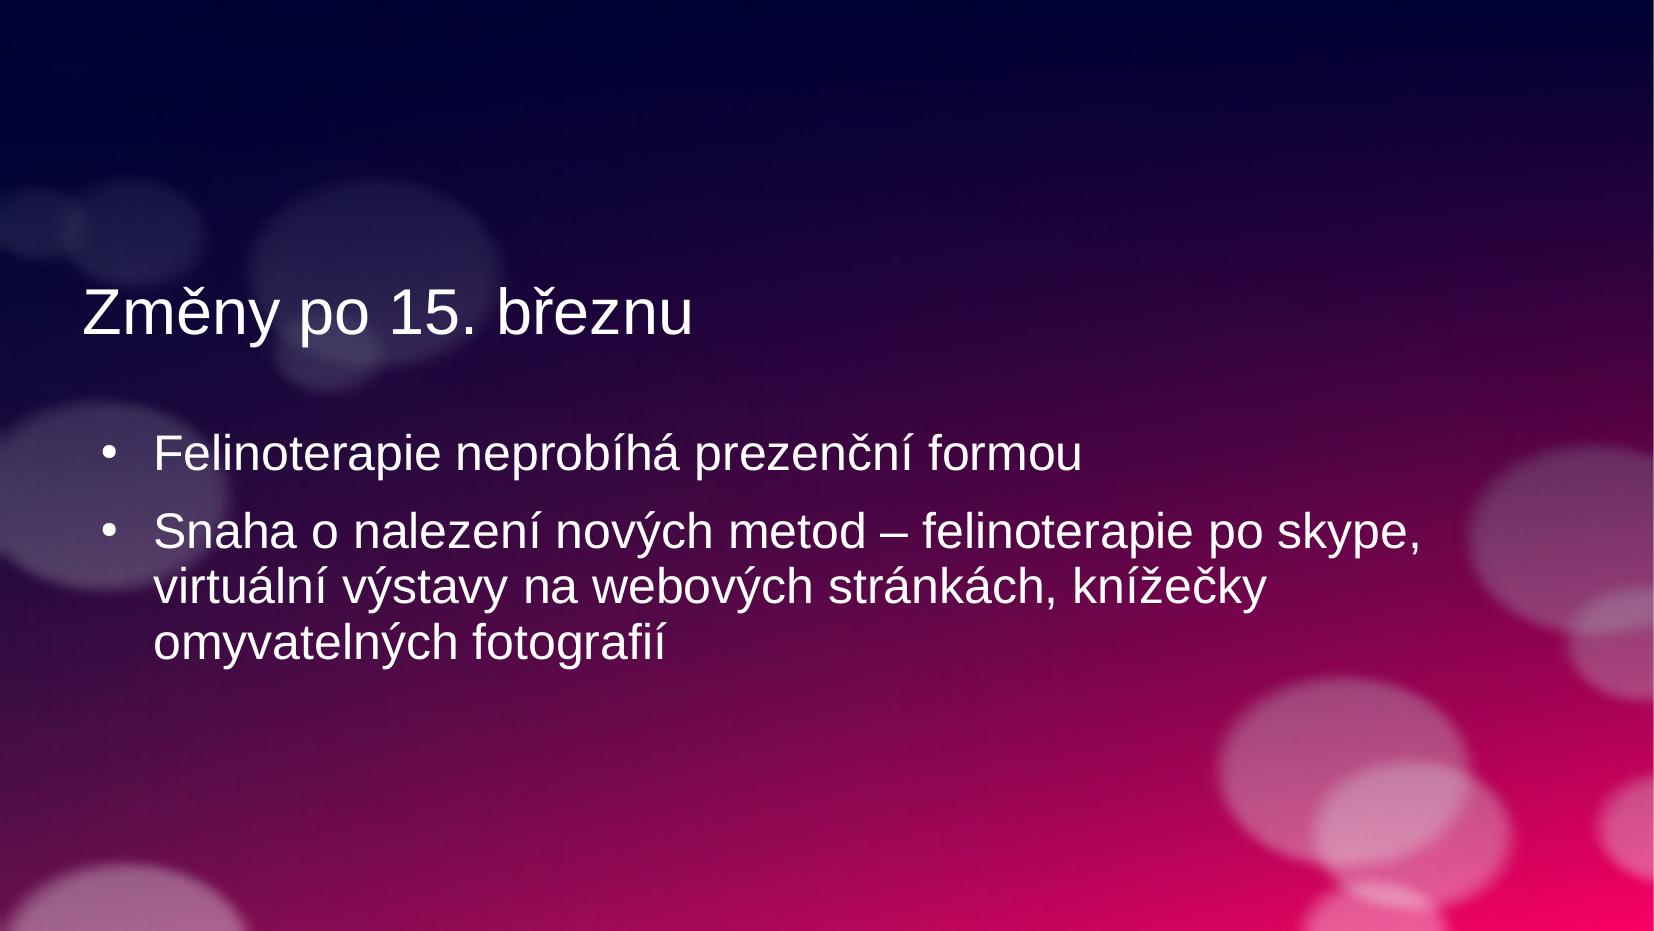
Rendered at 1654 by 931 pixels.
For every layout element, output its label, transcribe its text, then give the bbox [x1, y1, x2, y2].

title Změny po 15. březnu [82, 234, 1571, 390]
list Felinoterapie neprobíhá prezenční formou Snaha o nalezení nových metod – felinoterapie po skype, virtuální výstavy na webových stránkách, knížečky omyvatelných fotografií [82, 425, 1571, 758]
picture [0, 0, 1654, 931]
